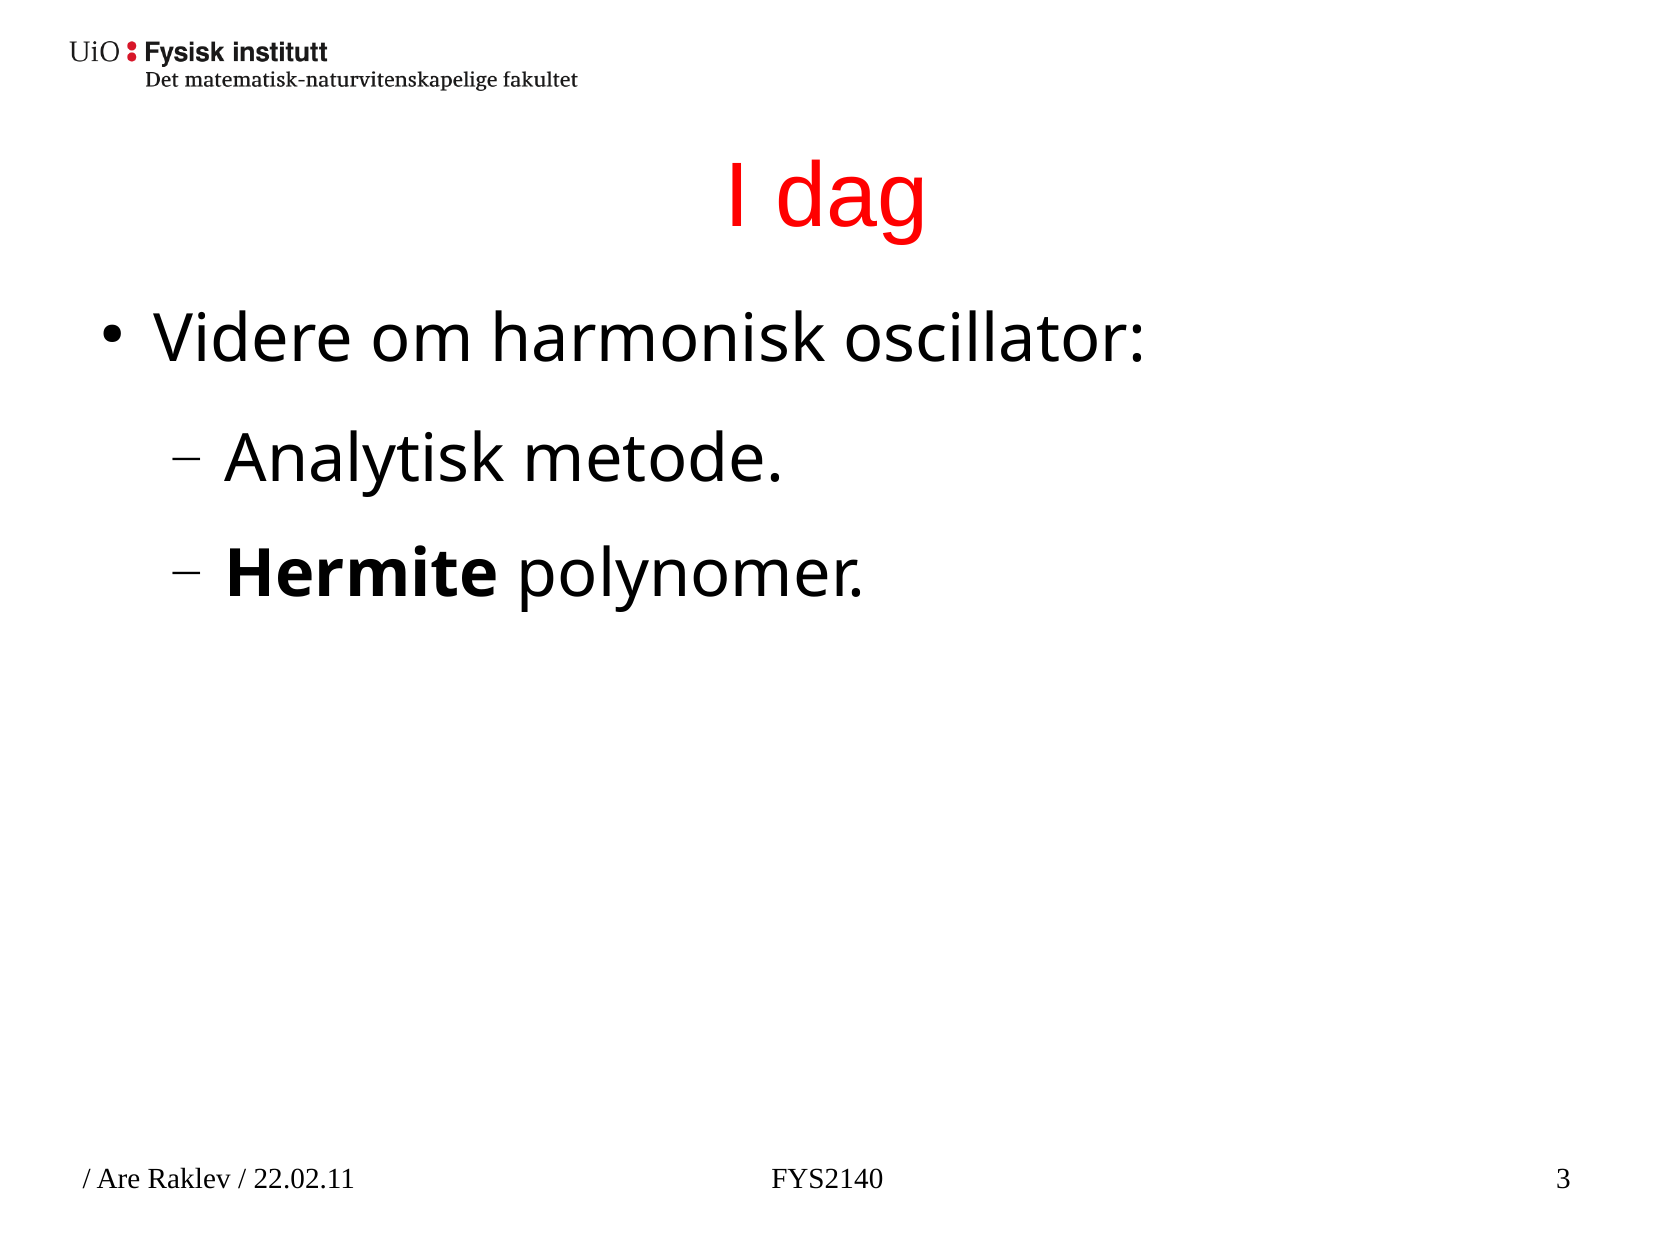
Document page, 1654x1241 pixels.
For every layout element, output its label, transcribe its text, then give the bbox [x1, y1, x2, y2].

picture [68, 37, 581, 93]
list Videre om harmonisk oscillator: Analytisk metode. Hermite polynomer. [82, 290, 1613, 1094]
title I dag [82, 90, 1571, 290]
